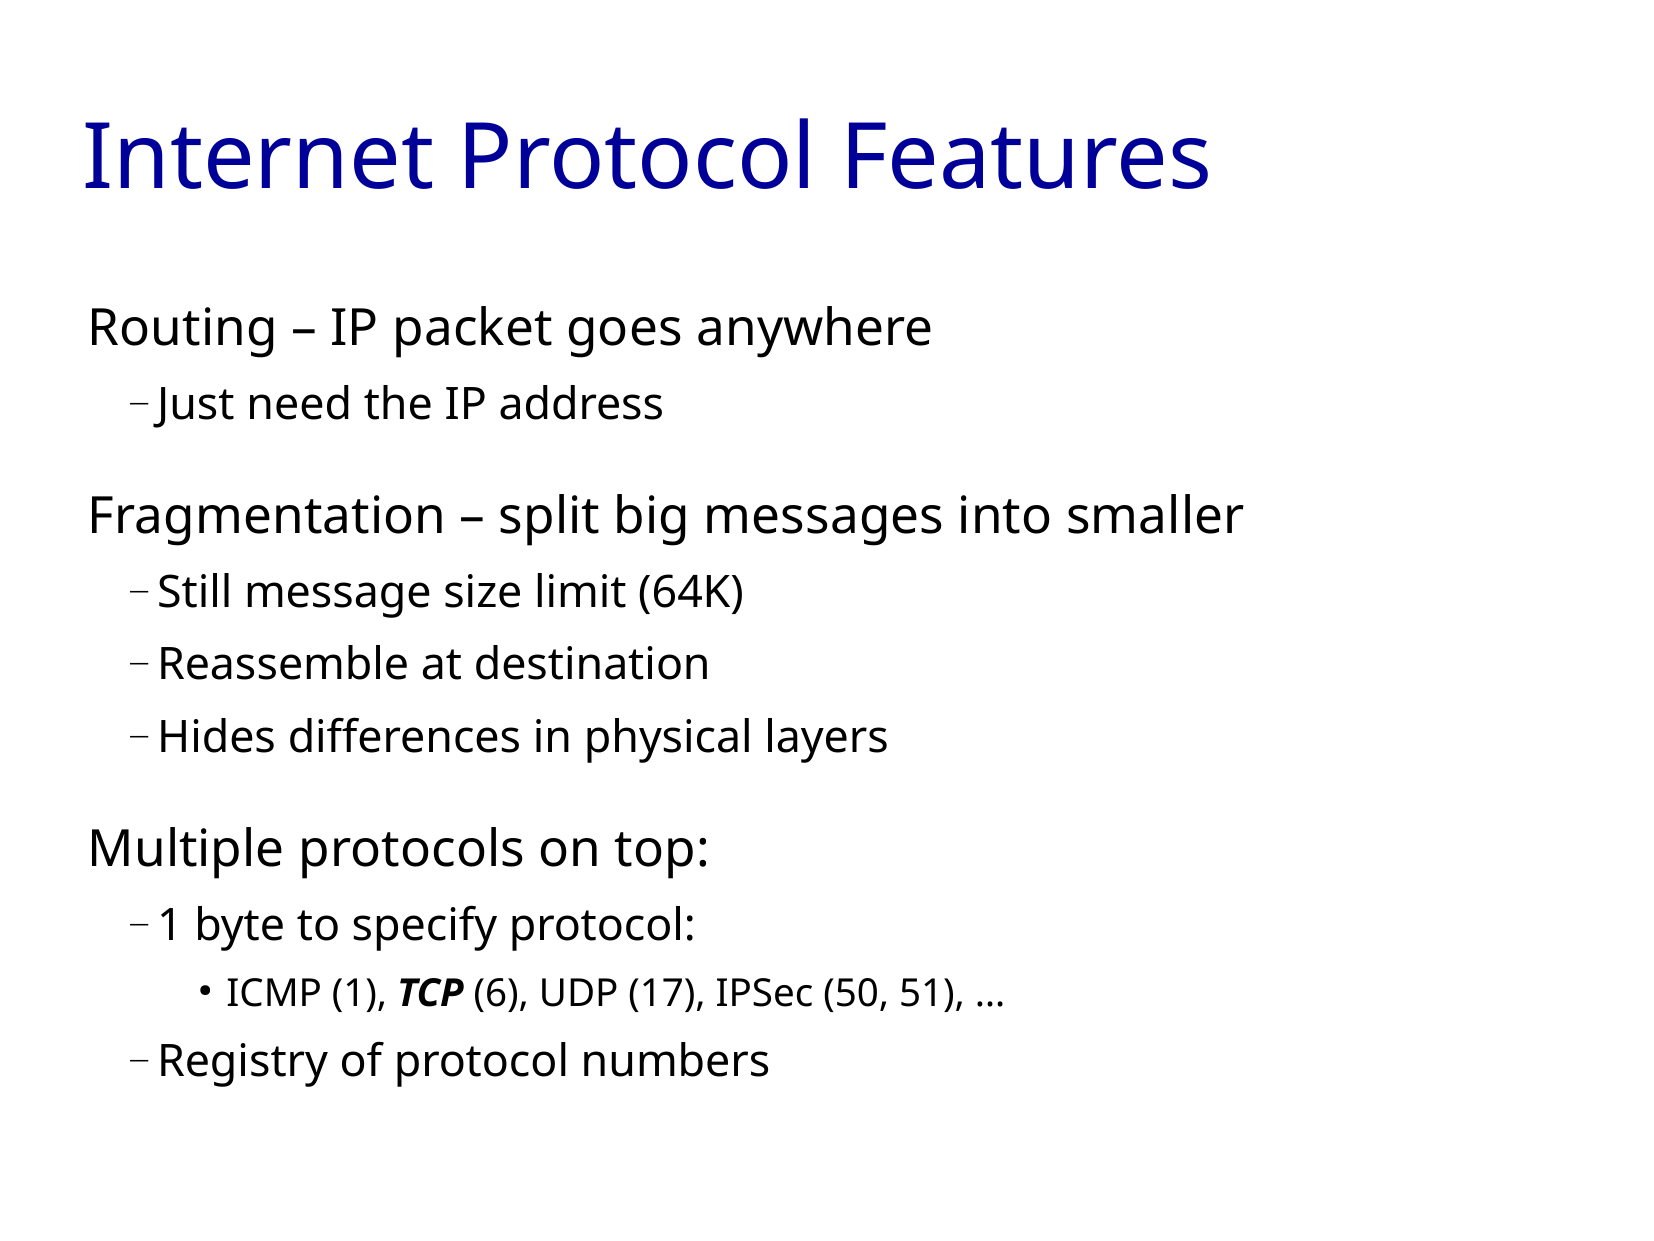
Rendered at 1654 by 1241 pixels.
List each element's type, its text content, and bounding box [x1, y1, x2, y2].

list Routing – IP packet goes anywhere Just need the IP address Fragmentation – split big messages into smaller Still message size limit (64K) Reassemble at destination Hides differences in physical layers Multiple protocols on top: 1 byte to specify protocol: ICMP (1), TCP (6), UDP (17), IPSec (50, 51), … Registry of protocol numbers [60, 290, 1571, 1096]
title Internet Protocol Features [82, 49, 1571, 257]
